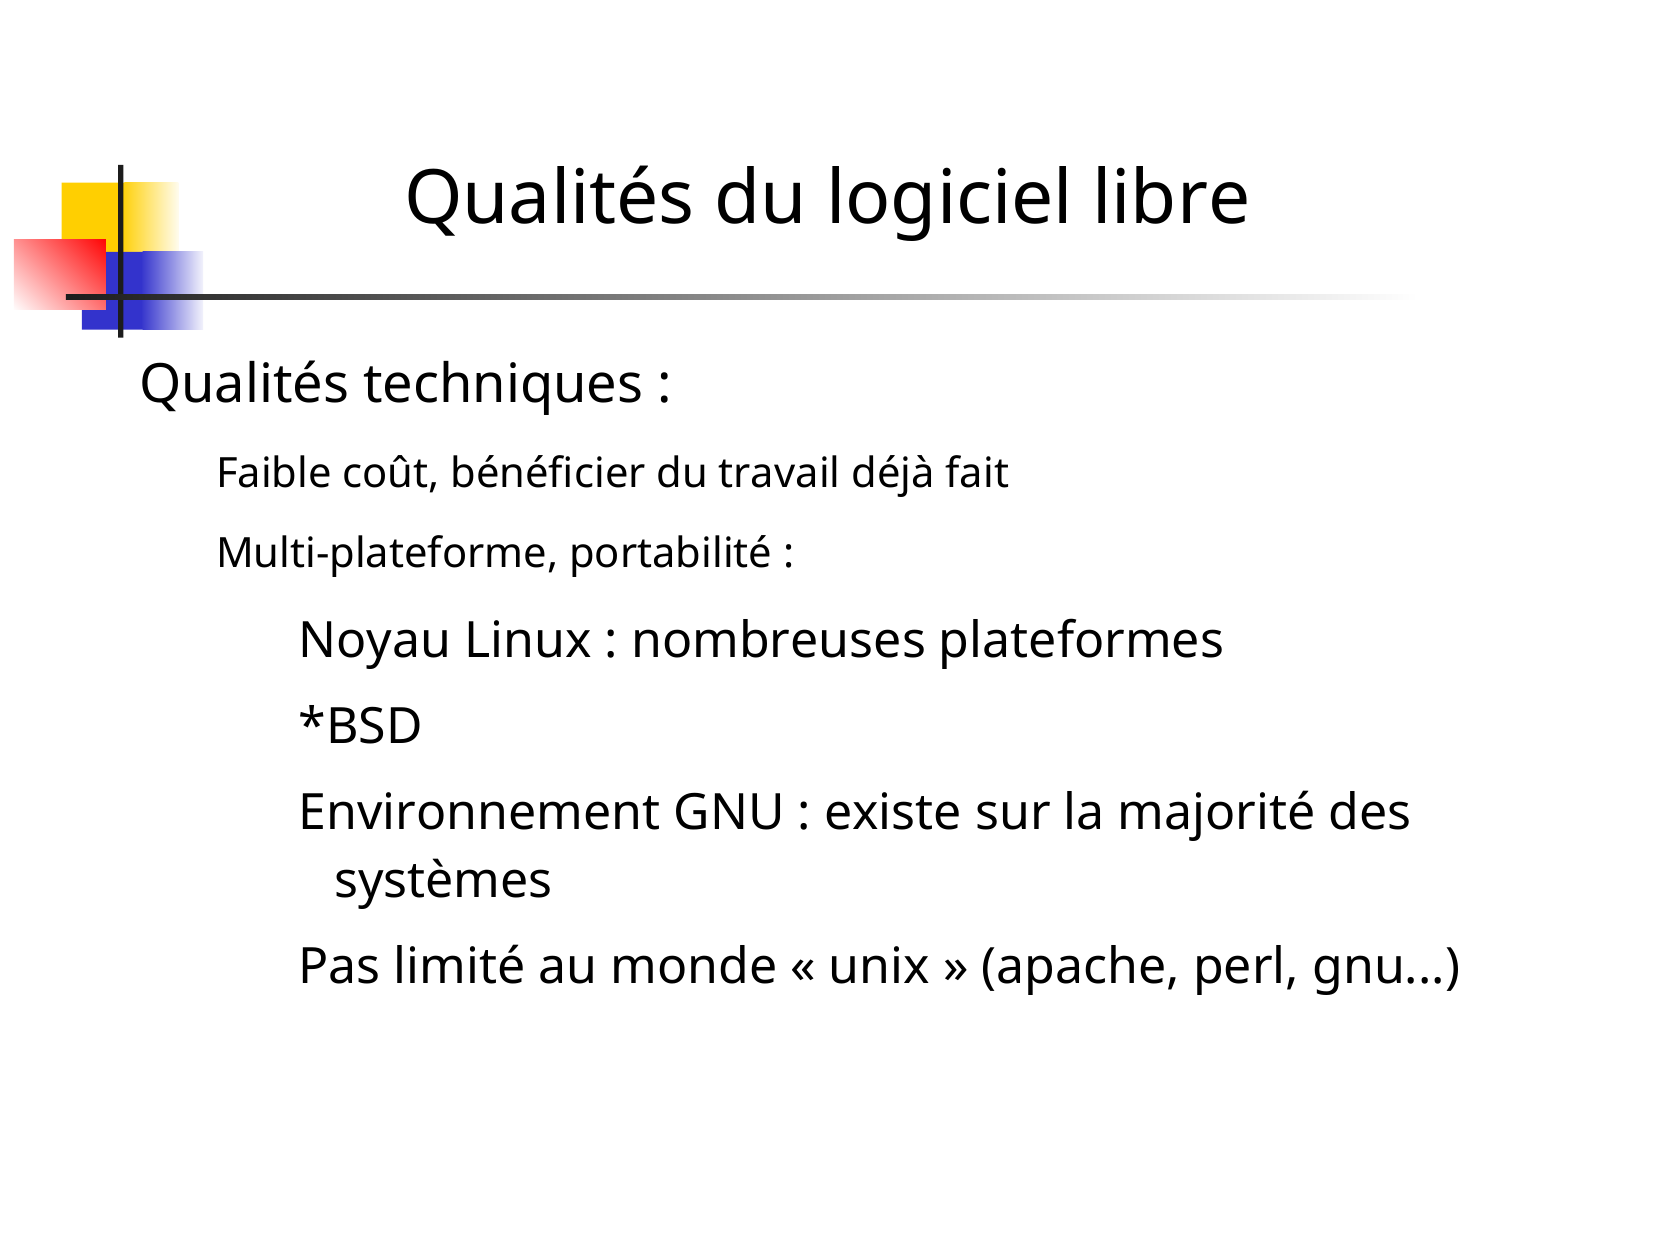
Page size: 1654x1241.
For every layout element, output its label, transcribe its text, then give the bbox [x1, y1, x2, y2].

title Qualités du logiciel libre [121, 91, 1534, 299]
list Qualités techniques : Faible coût, bénéficier du travail déjà fait Multi-plateforme, portabilité : Noyau Linux : nombreuses plateformes *BSD Environnement GNU : existe sur la majorité des systèmes Pas limité au monde « unix » (apache, perl, gnu...) [121, 344, 1534, 1127]
